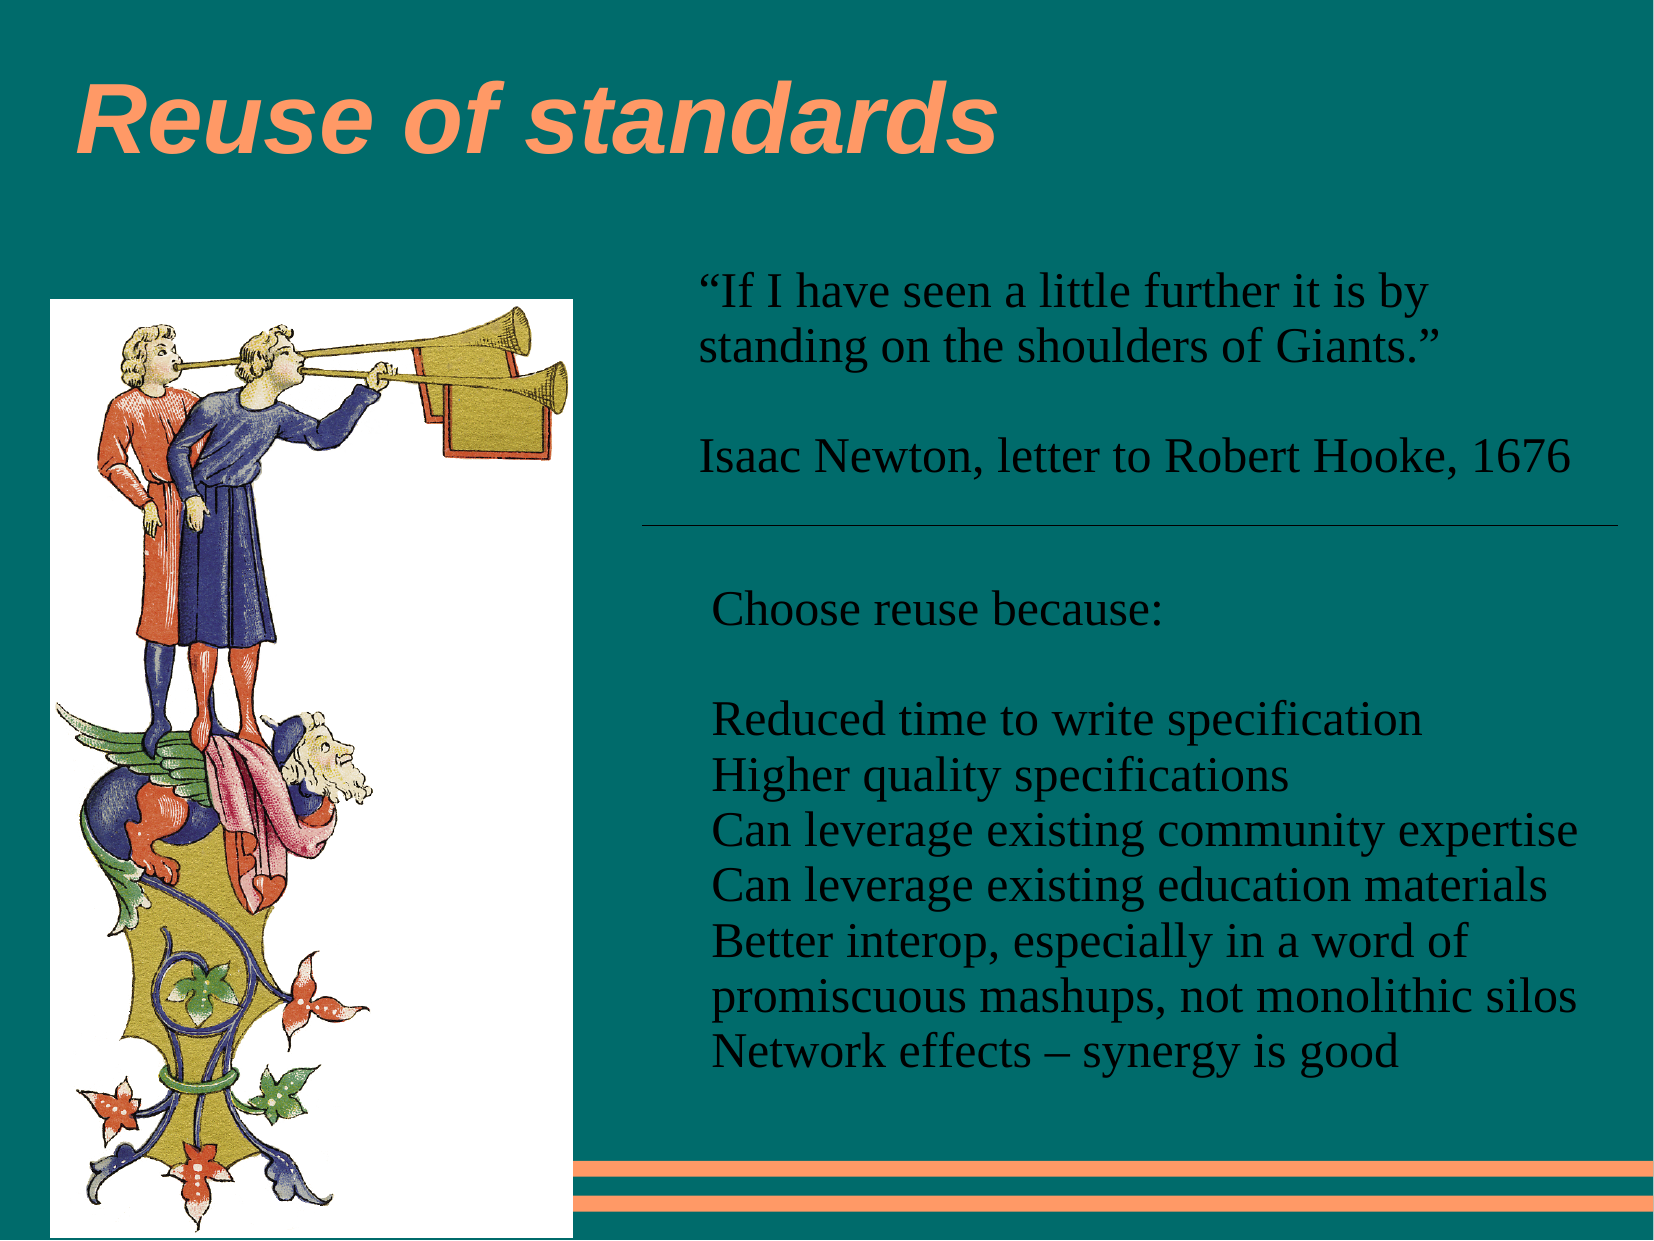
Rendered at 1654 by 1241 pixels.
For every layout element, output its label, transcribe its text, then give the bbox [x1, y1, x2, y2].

text_box Choose reuse because: Reduced time to write specification Higher quality specifications Can leverage existing community expertise Can leverage existing education materials Better interop, especially in a word of promiscuous mashups, not monolithic silos Network effects – synergy is good [711, 580, 1613, 1241]
text_box “If I have seen a little further it is by standing on the shoulders of Giants.” Isaac Newton, letter to Robert Hooke, 1676 [698, 262, 1576, 525]
picture [50, 299, 573, 1238]
title Reuse of standards [75, 15, 1576, 223]
